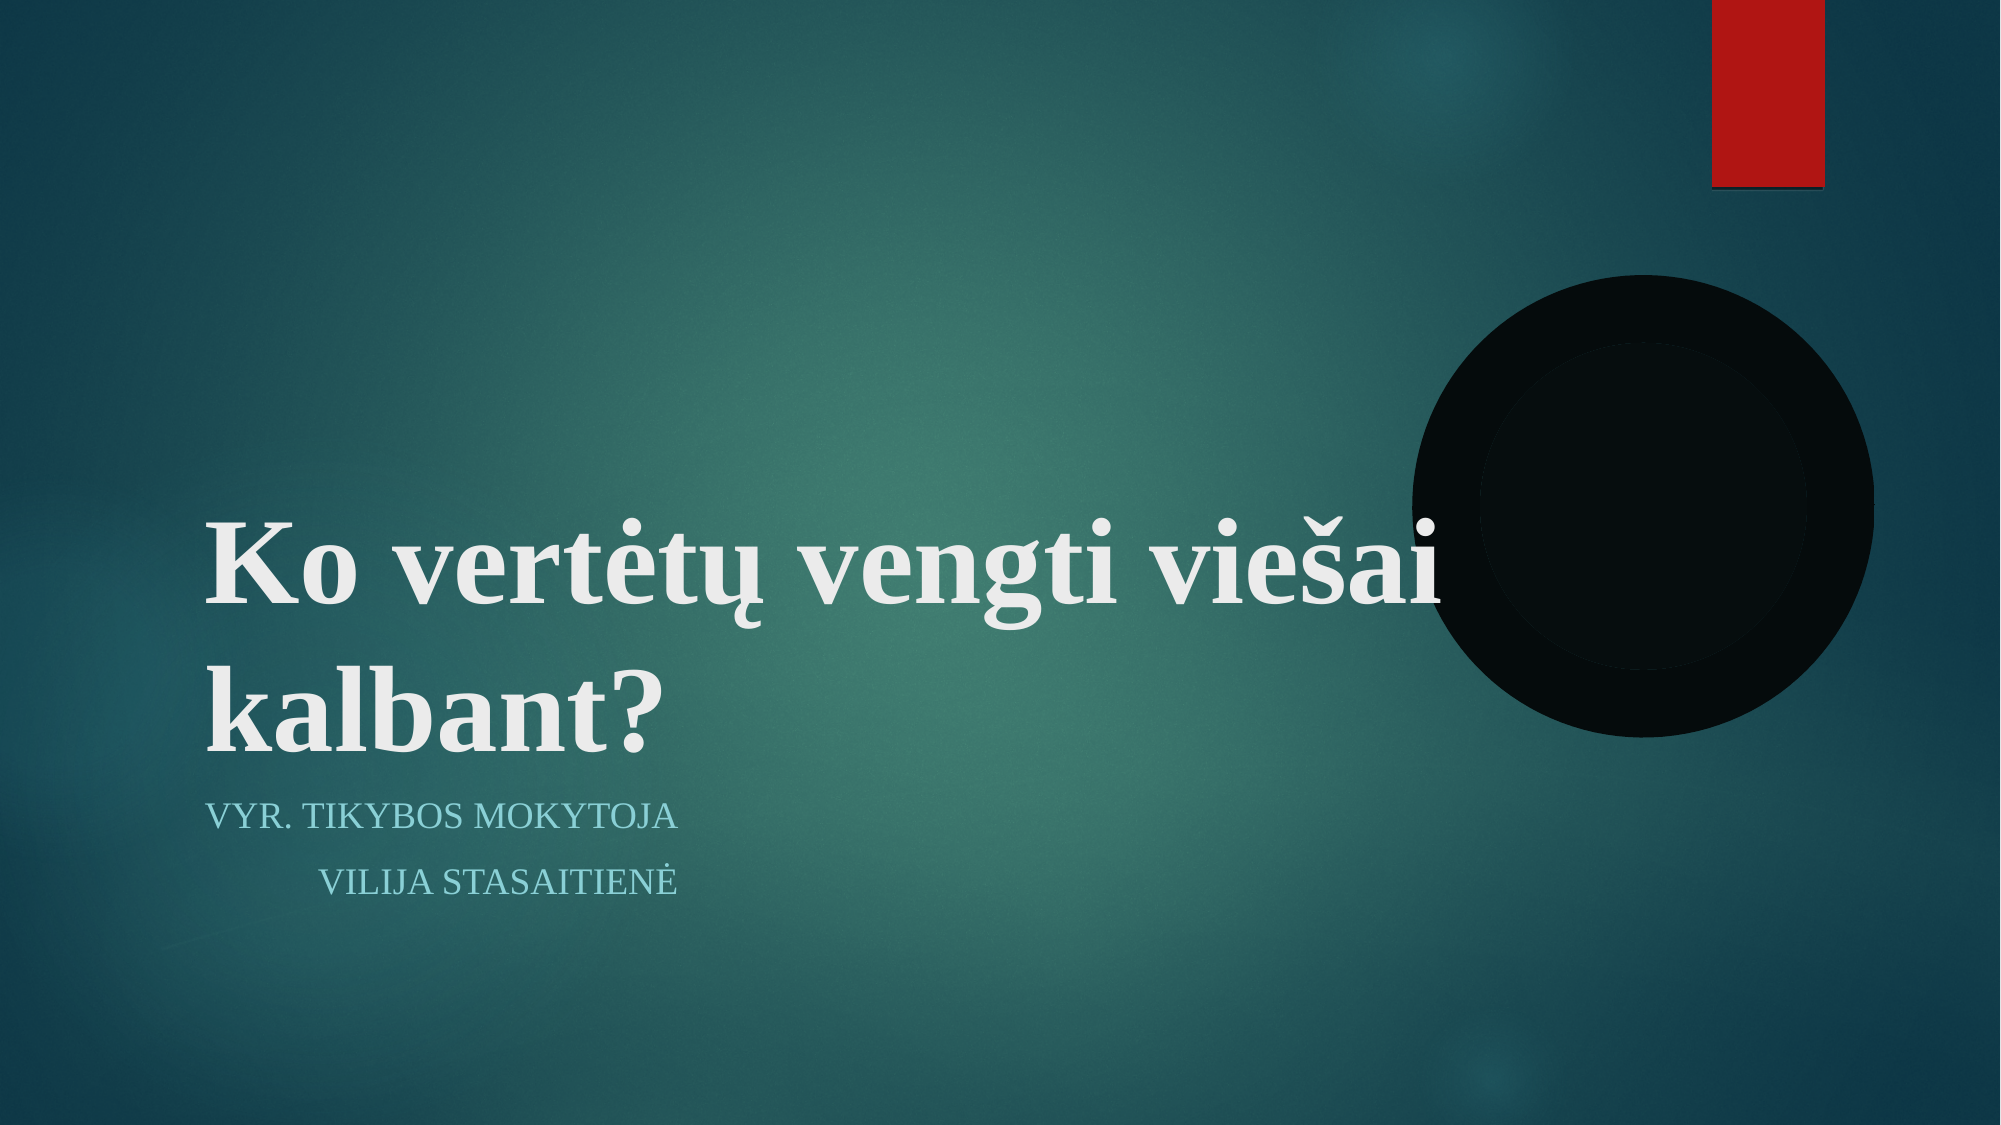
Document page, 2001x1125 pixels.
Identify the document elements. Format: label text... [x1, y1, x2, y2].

list Vyr. Tikybos mokytoja Vilija Stasaitienė [189, 783, 1638, 925]
title Ko vertėtų vengti viešai kalbant? [189, 469, 1638, 783]
